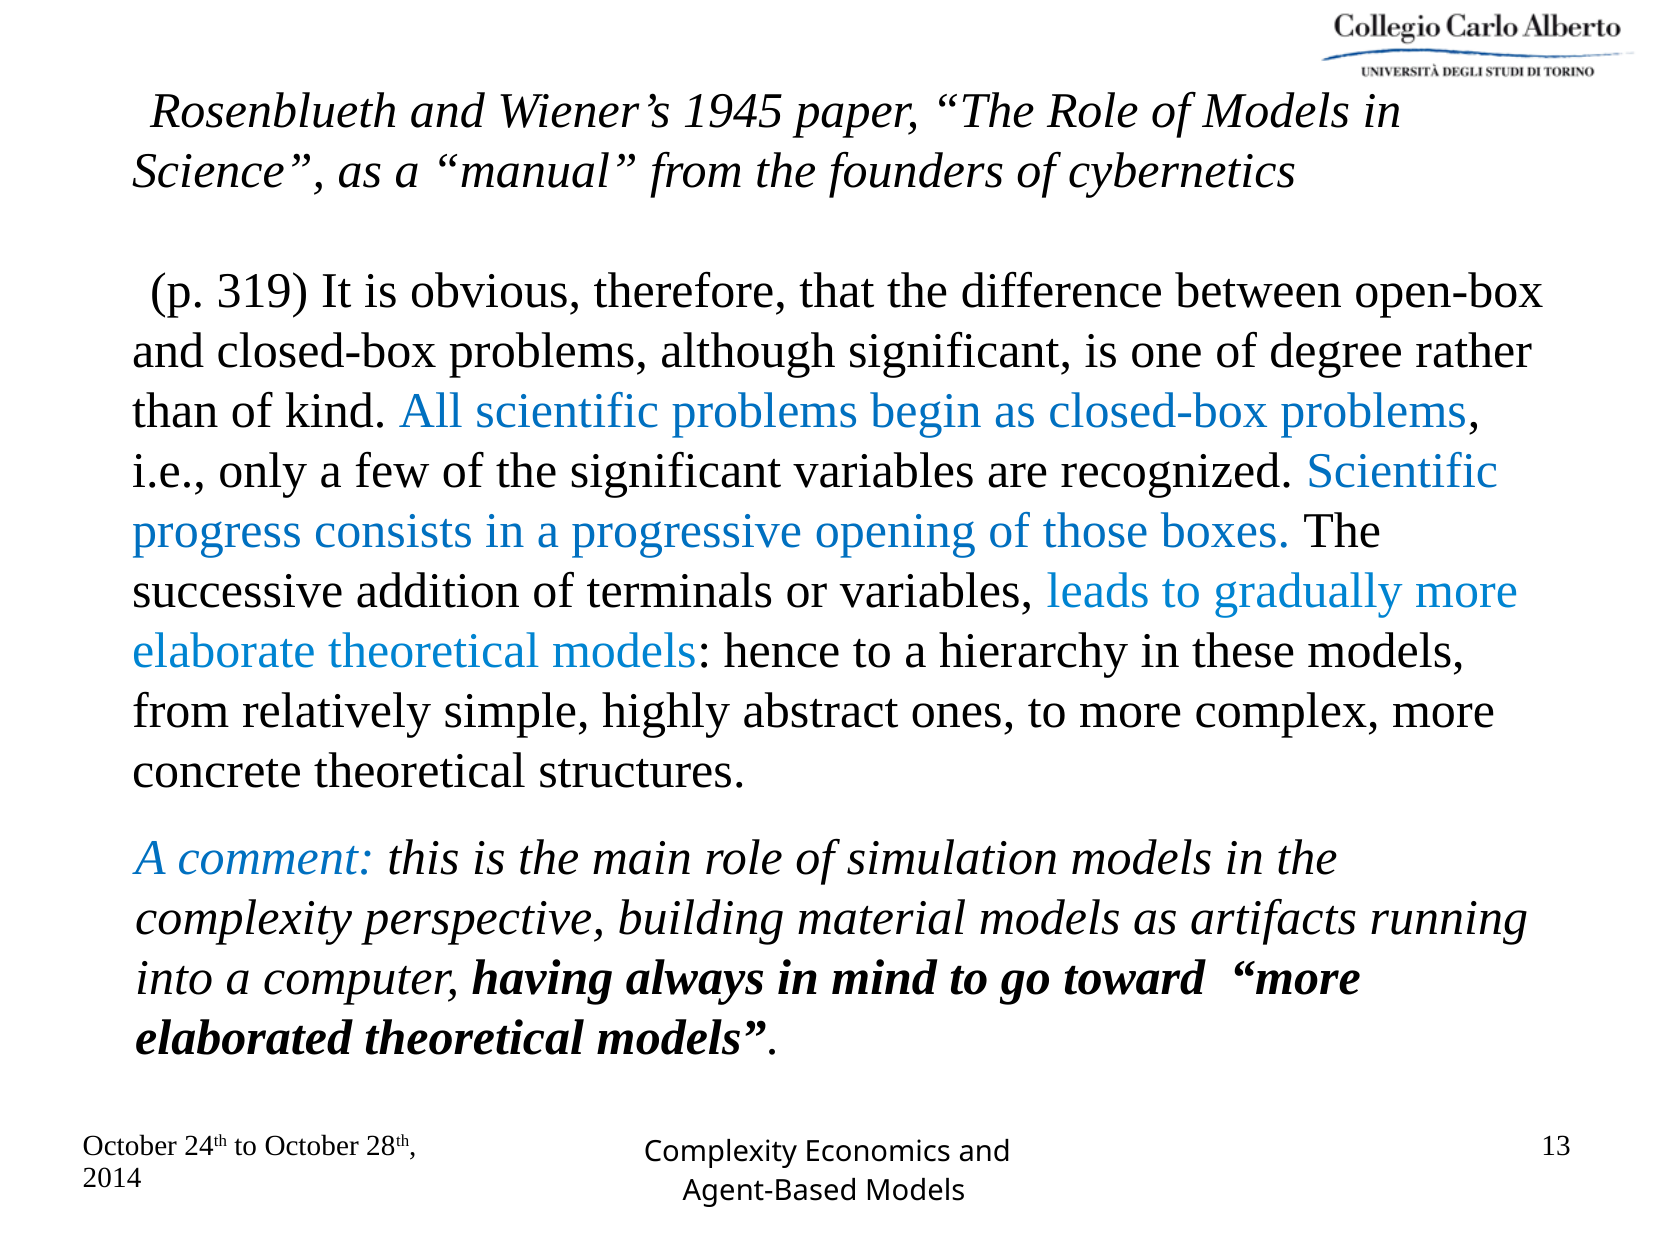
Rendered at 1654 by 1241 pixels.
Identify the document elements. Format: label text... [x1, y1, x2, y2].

text_box A comment: this is the main role of simulation models in the complexity perspective, building material models as artifacts running into a computer, having always in mind to go toward “more elaborated theoretical models”. [120, 816, 1576, 1073]
picture [1312, 0, 1645, 92]
text_box Rosenblueth and Wiener’s 1945 paper, “The Role of Models in Science”, as a “manual” from the founders of cybernetics (p. 319) It is obvious, therefore, that the difference between open-box and closed-box problems, although significant, is one of degree rather than of kind. All scientific problems begin as closed-box problems, i.e., only a few of the significant variables are recognized. Scientific progress consists in a progressive opening of those boxes. The successive addition of terminals or variables, leads to gradually more elaborate theoretical models: hence to a hierarchy in these models, from relatively simple, highly abstract ones, to more complex, more concrete theoretical structures. [117, 69, 1576, 806]
